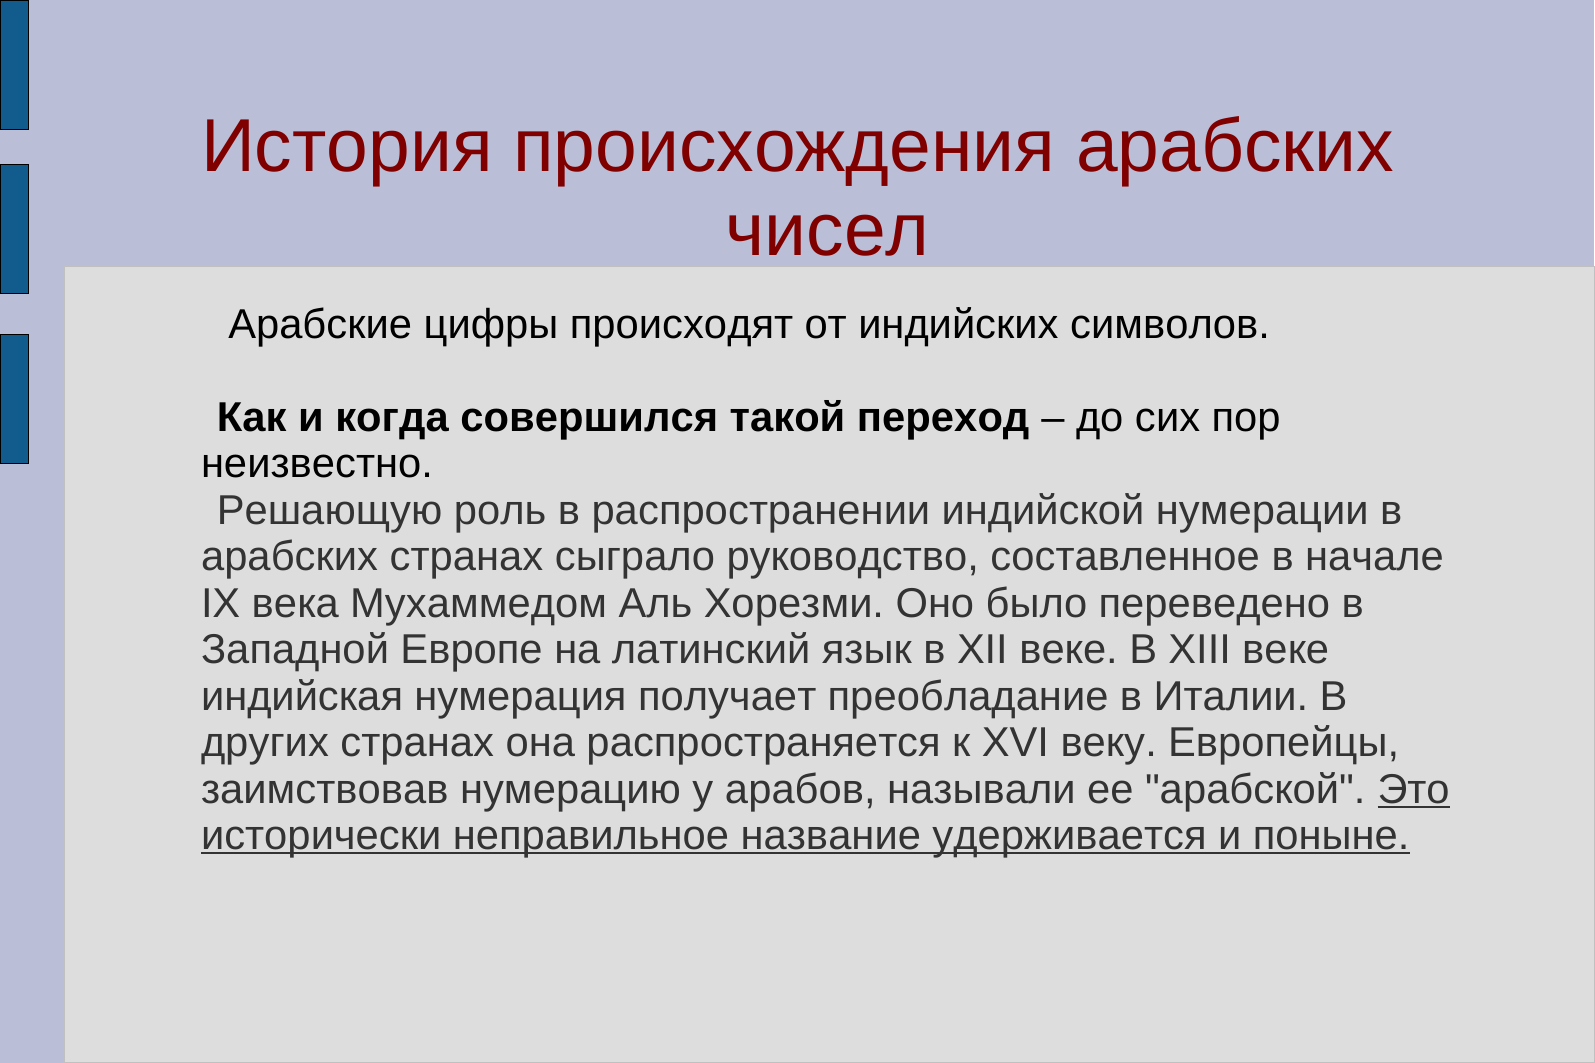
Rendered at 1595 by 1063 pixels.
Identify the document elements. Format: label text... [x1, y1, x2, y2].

title История происхождения арабских чисел [117, 103, 1479, 272]
list Арабские цифры происходят от индийских символов. Как и когда совершился такой переход – до сих пор неизвестно. Решающую роль в распространении индийской нумерации в арабских странах сыграло руководство, составленное в начале IX века Мухаммедом Аль Хорезми. Оно было переведено в Западной Европе на латинский язык в XII веке. В XIII веке индийская нумерация получает преобладание в Италии. В других странах она распространяется к XVI веку. Европейцы, заимствовав нумерацию у арабов, называли ее "арабской". Это исторически неправильное название удерживается и поныне. [130, 300, 1462, 971]
